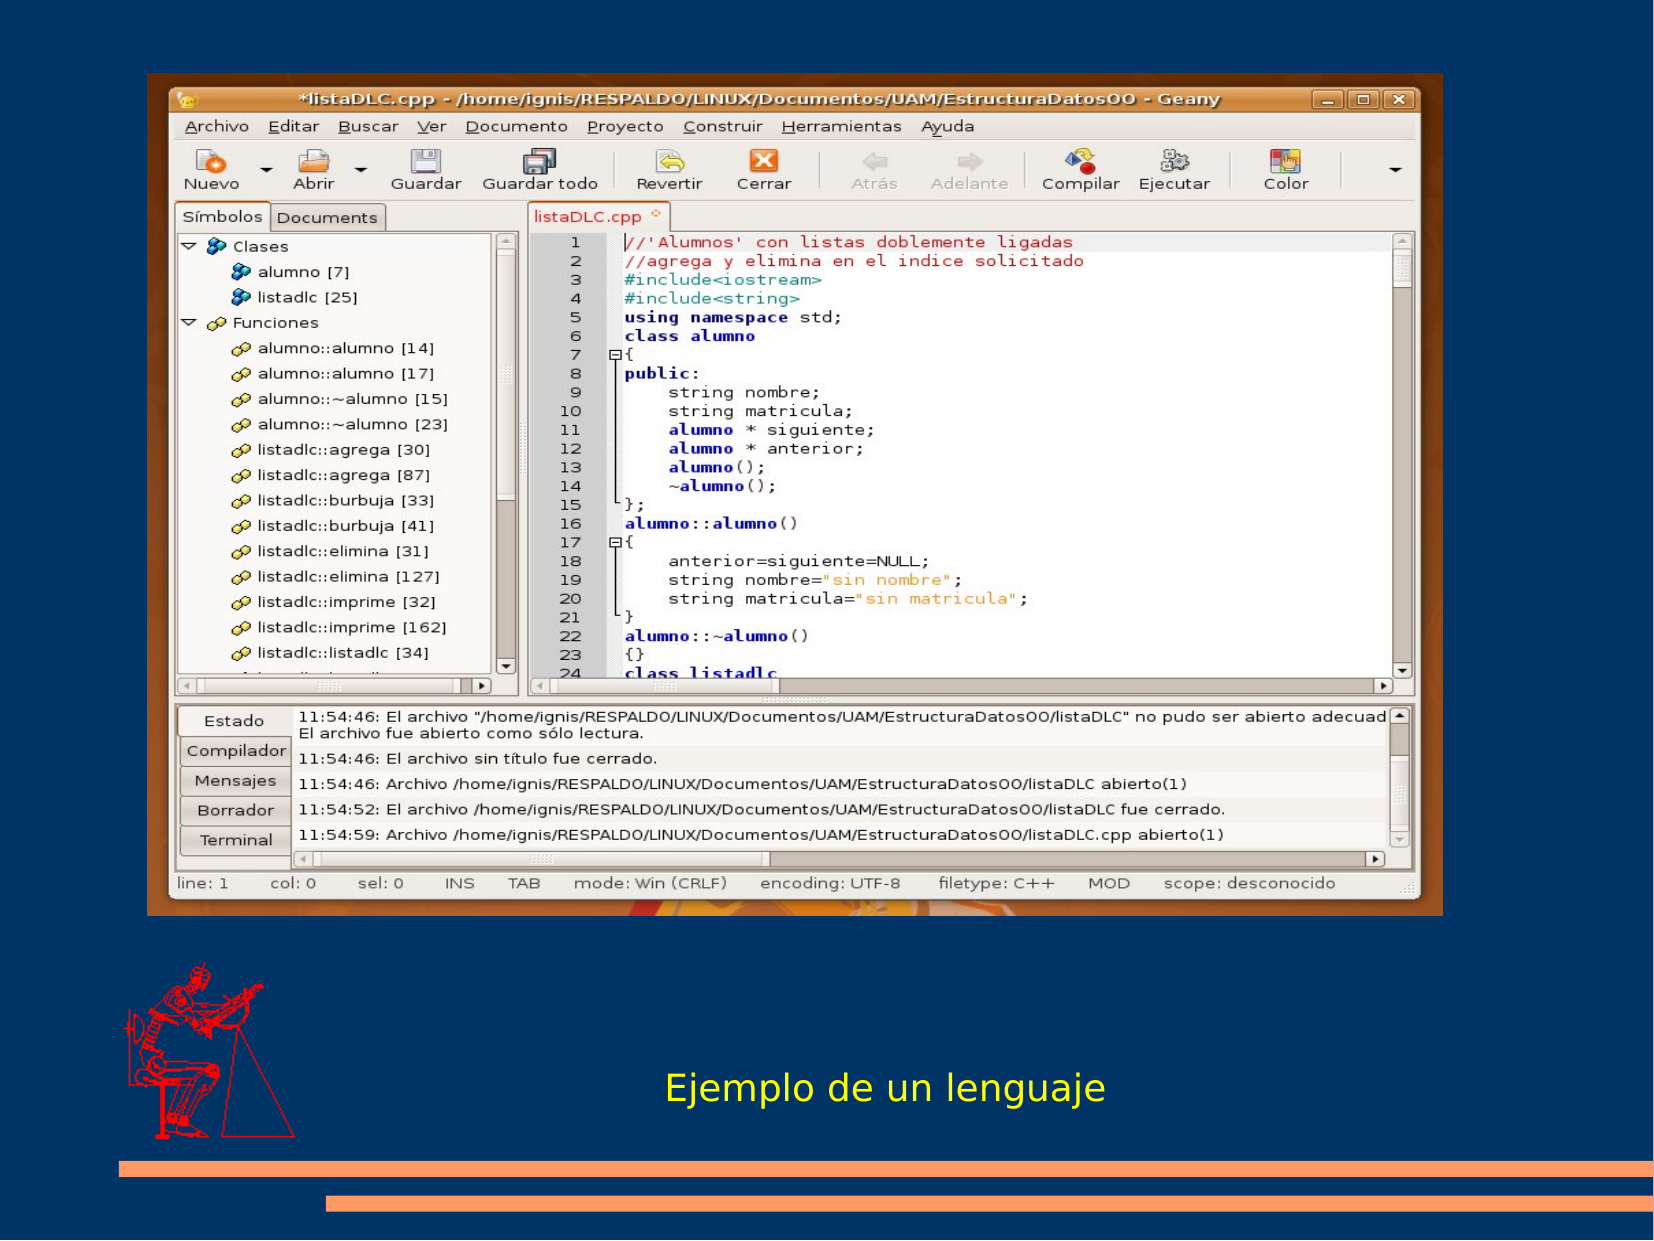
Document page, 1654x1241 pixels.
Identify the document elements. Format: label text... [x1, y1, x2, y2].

text_box Ejemplo de un lenguaje [649, 1059, 1122, 1118]
picture [118, 959, 305, 1152]
picture [147, 73, 1443, 916]
